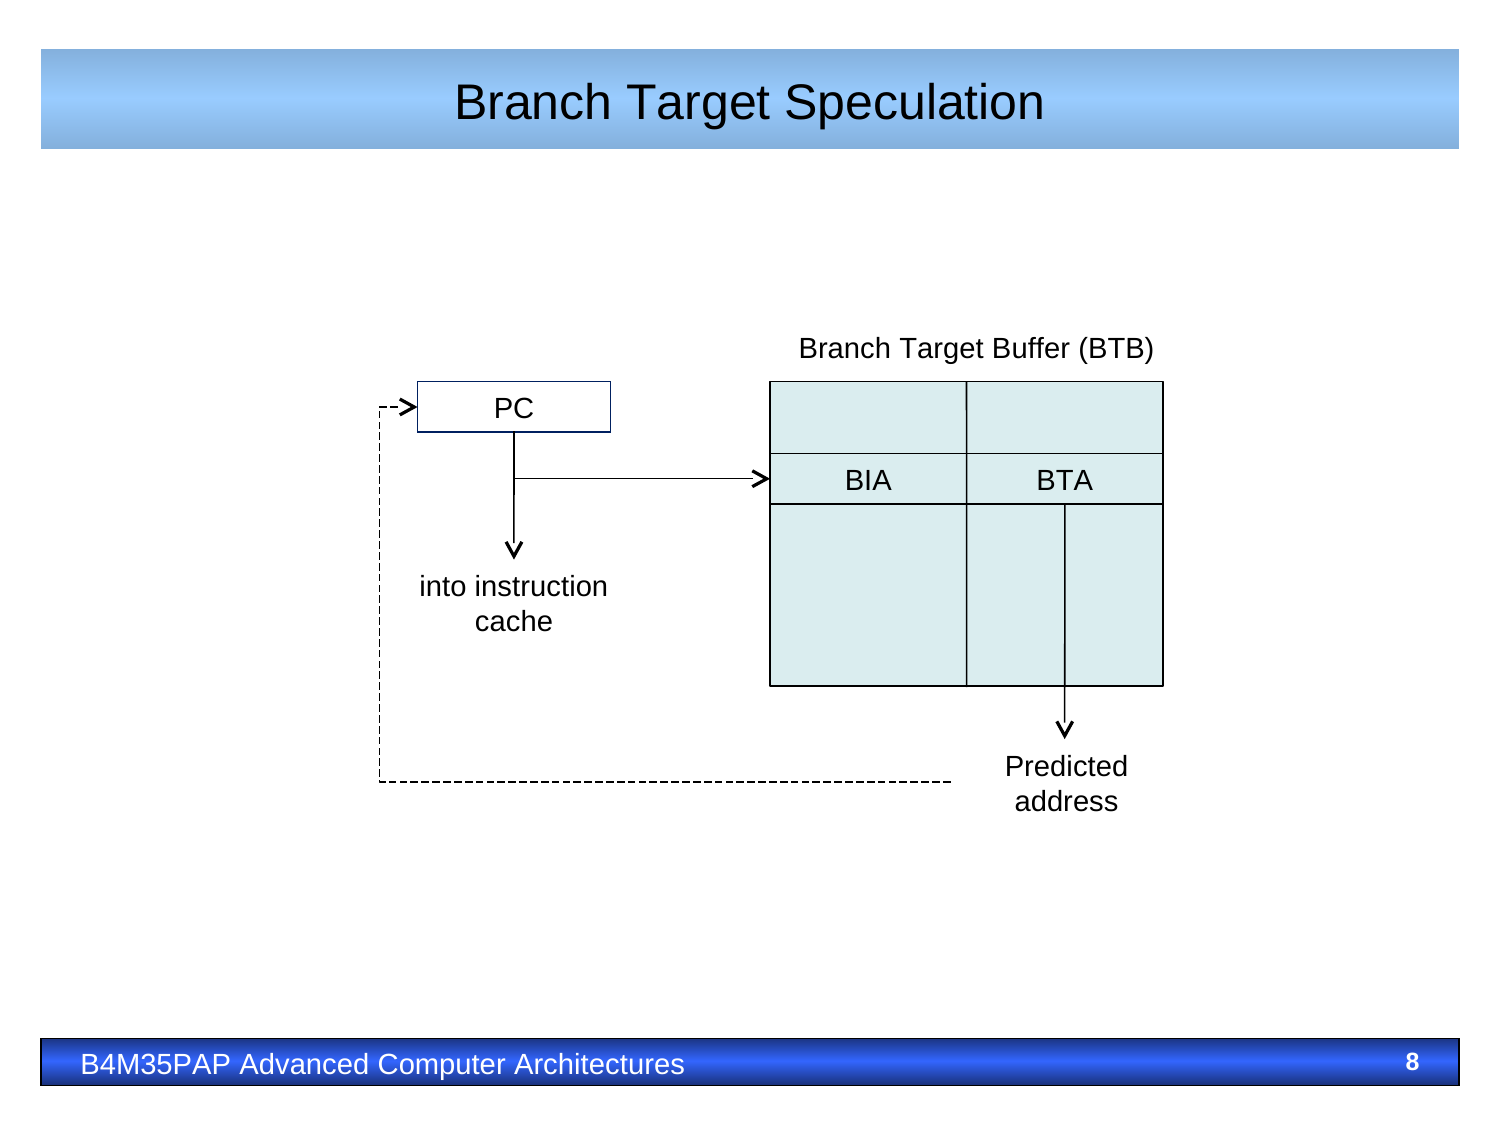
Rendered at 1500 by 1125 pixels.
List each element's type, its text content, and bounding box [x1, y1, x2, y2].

text_box PC [417, 381, 611, 433]
text_box BTA [968, 453, 1164, 504]
text_box [770, 381, 965, 453]
text_box [968, 381, 1164, 453]
text_box Branch Target Buffer (BTB) [770, 321, 1184, 372]
title Branch Target Speculation [41, 49, 1459, 149]
text_box into instruction cache [387, 559, 641, 645]
text_box Predicted address [949, 739, 1184, 825]
text_box [1066, 504, 1164, 687]
text_box [968, 504, 1064, 687]
text_box BIA [770, 453, 965, 504]
text_box [770, 504, 965, 687]
